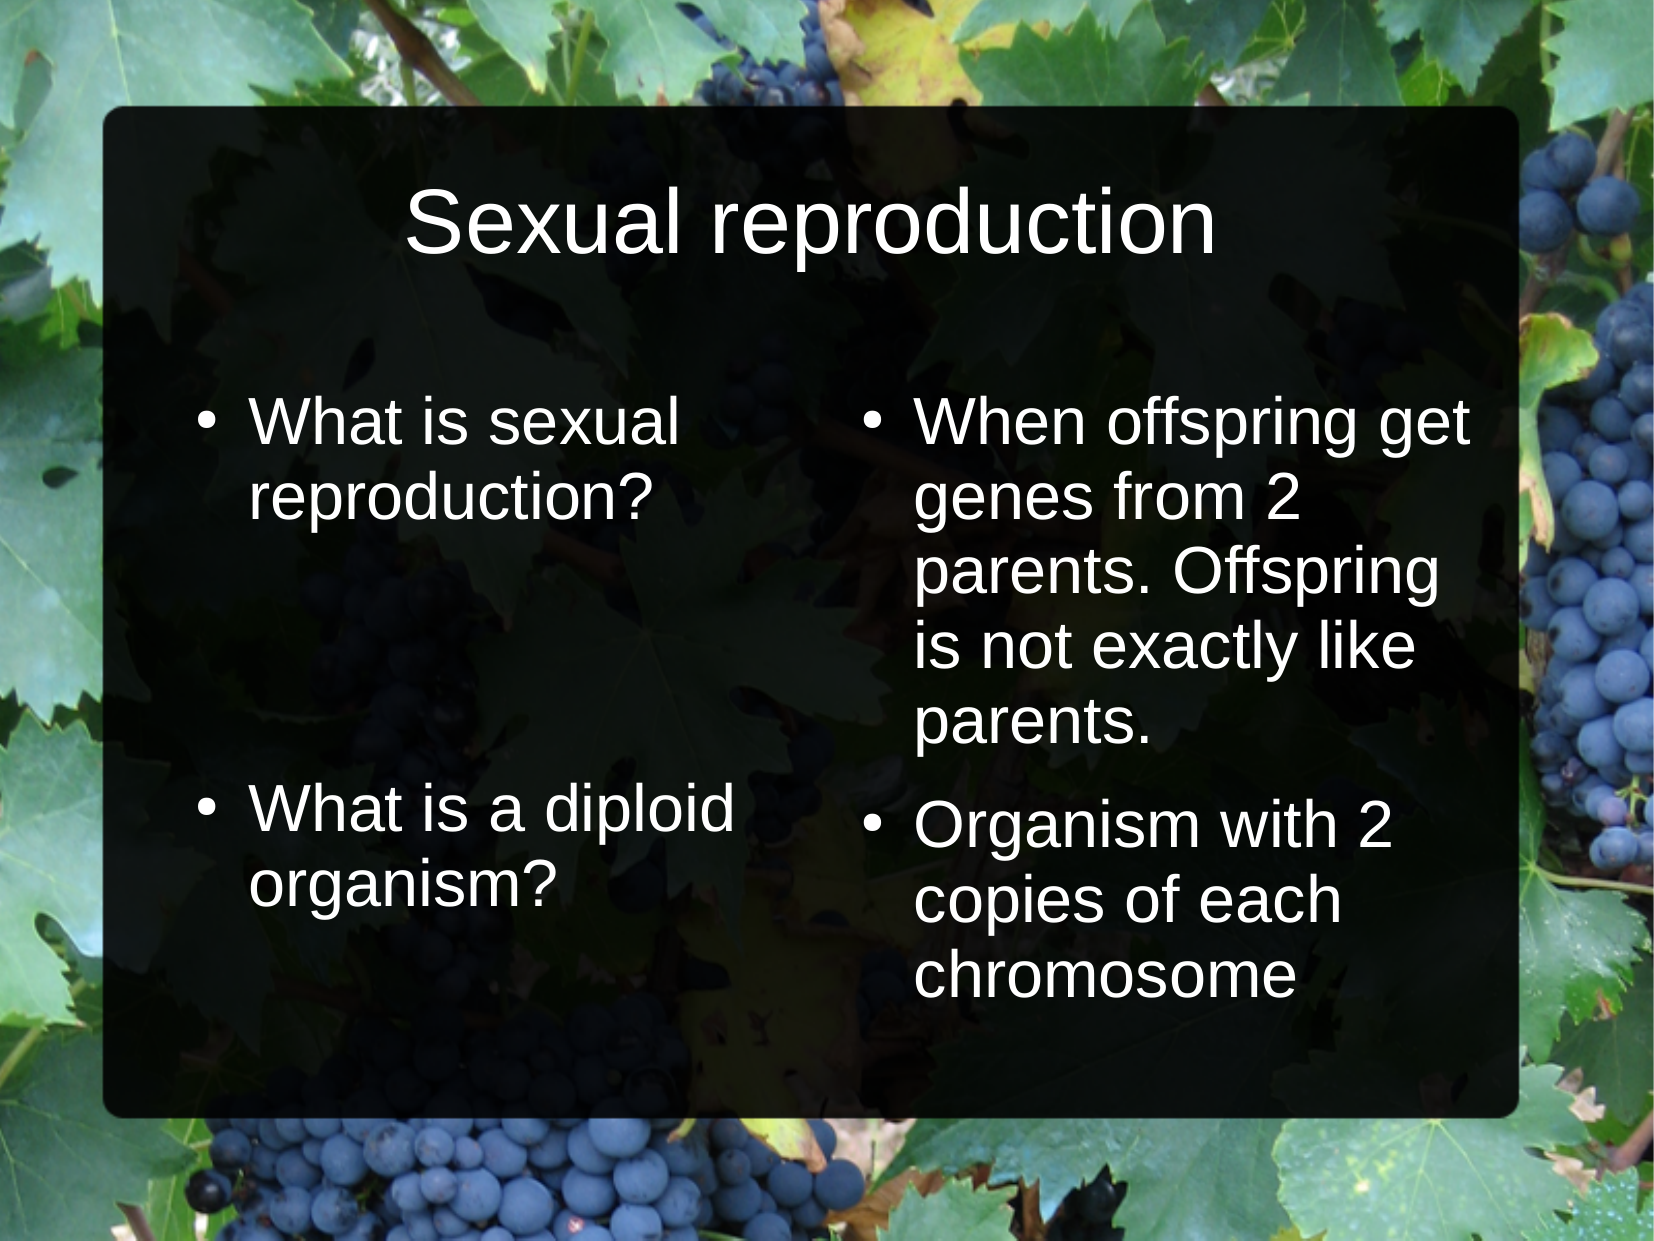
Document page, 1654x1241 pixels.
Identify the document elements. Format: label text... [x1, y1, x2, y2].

picture [0, 0, 1654, 1241]
list When offspring get genes from 2 parents. Offspring is not exactly like parents. Organism with 2 copies of each chromosome [842, 383, 1477, 1078]
title Sexual reproduction [118, 117, 1506, 325]
list What is sexual reproduction? What is a diploid organism? [177, 383, 812, 1078]
